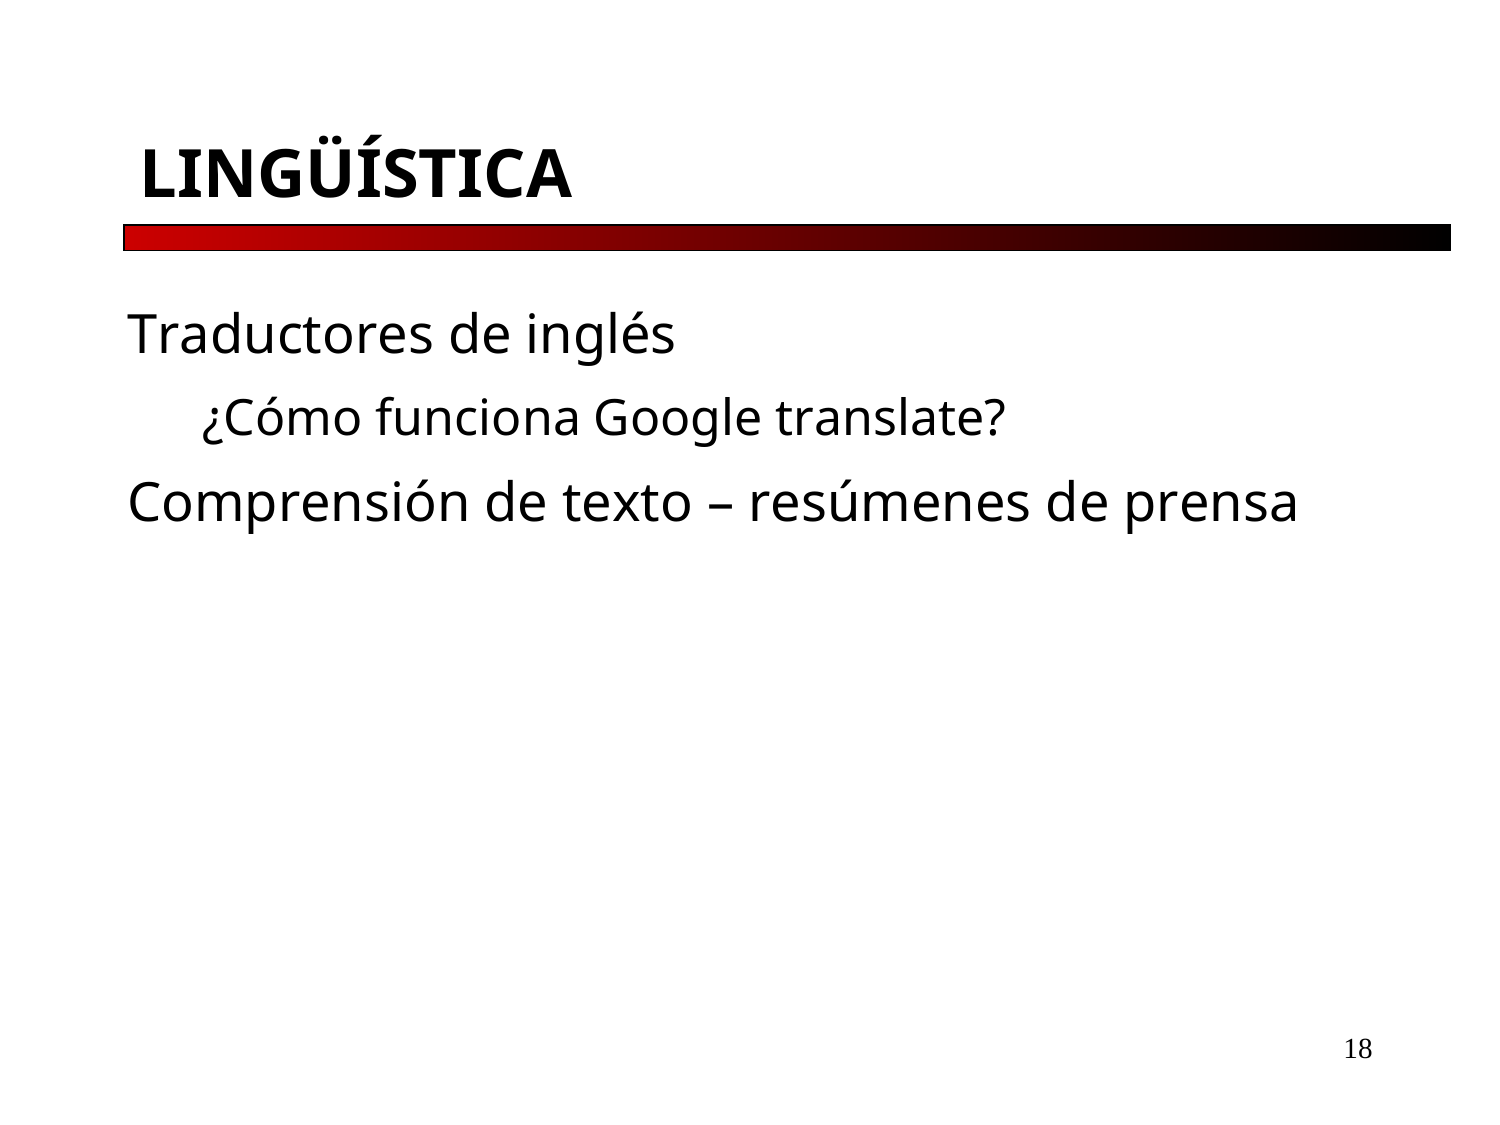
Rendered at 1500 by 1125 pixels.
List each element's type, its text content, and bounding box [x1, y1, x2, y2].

list Traductores de inglés ¿Cómo funciona Google translate? Comprensión de texto – resúmenes de prensa [112, 287, 1388, 1088]
title LINGÜÍSTICA [125, 62, 1401, 225]
